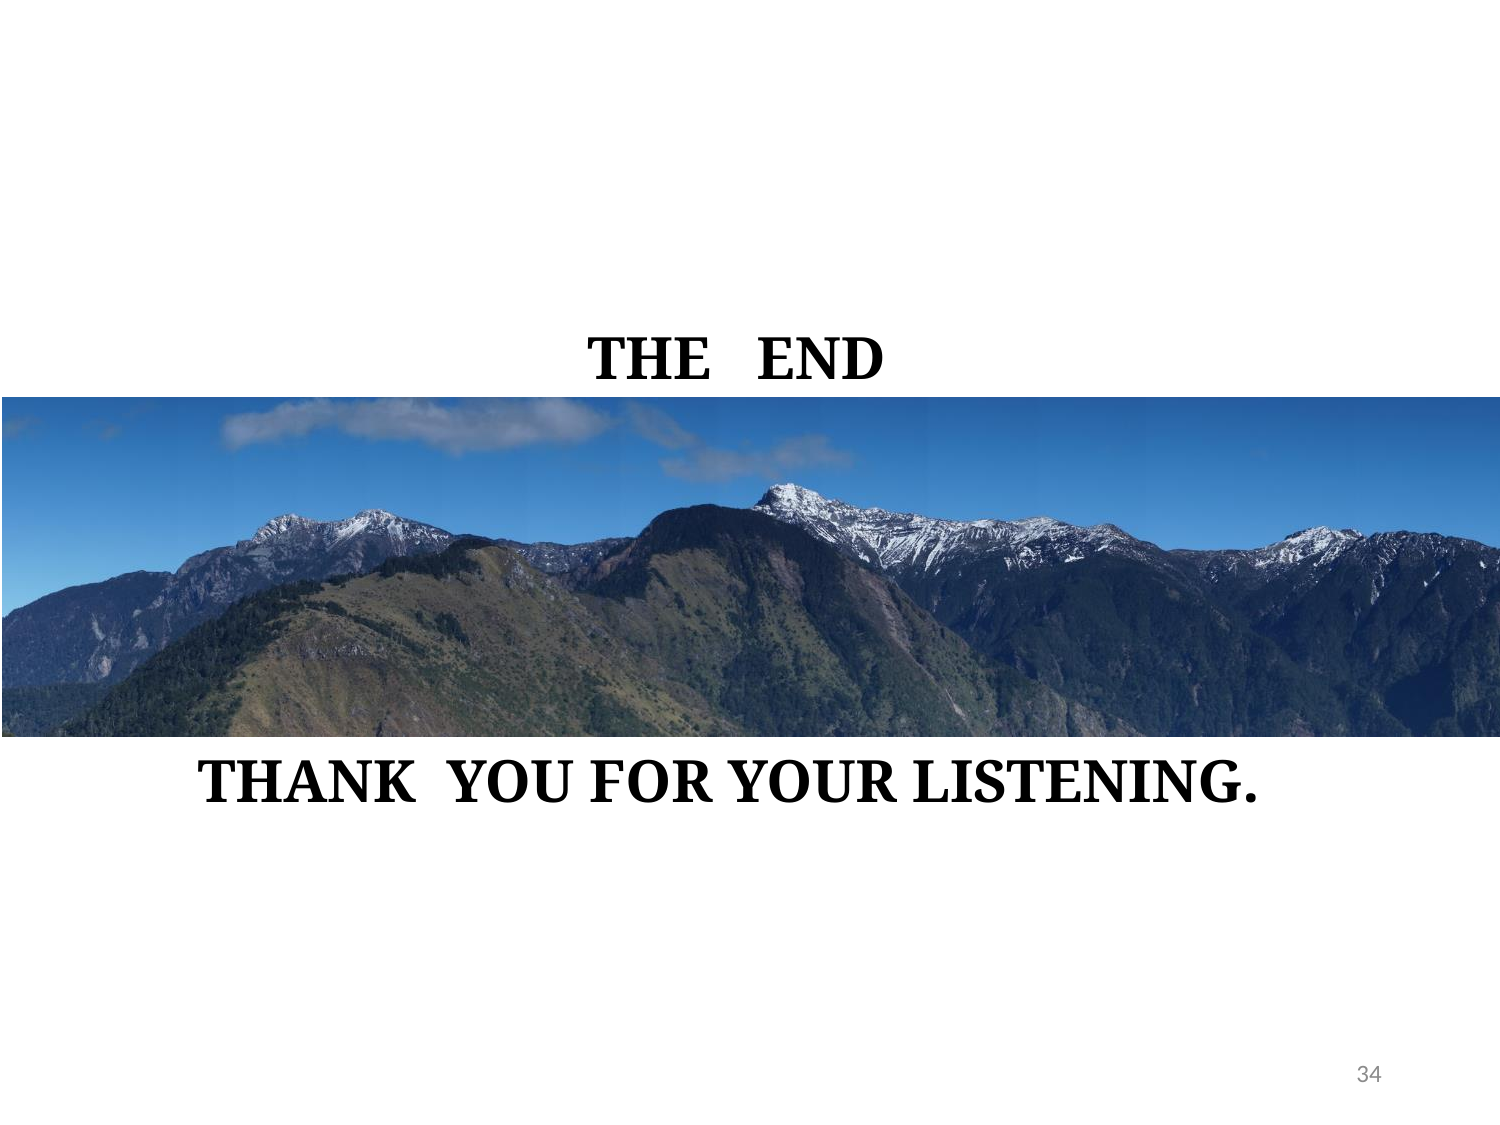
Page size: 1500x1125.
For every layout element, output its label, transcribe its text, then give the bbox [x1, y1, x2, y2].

text_box THANK YOU FOR YOUR LISTENING. [182, 736, 1471, 822]
picture [2, 397, 1500, 737]
text_box THE END [572, 313, 1034, 399]
